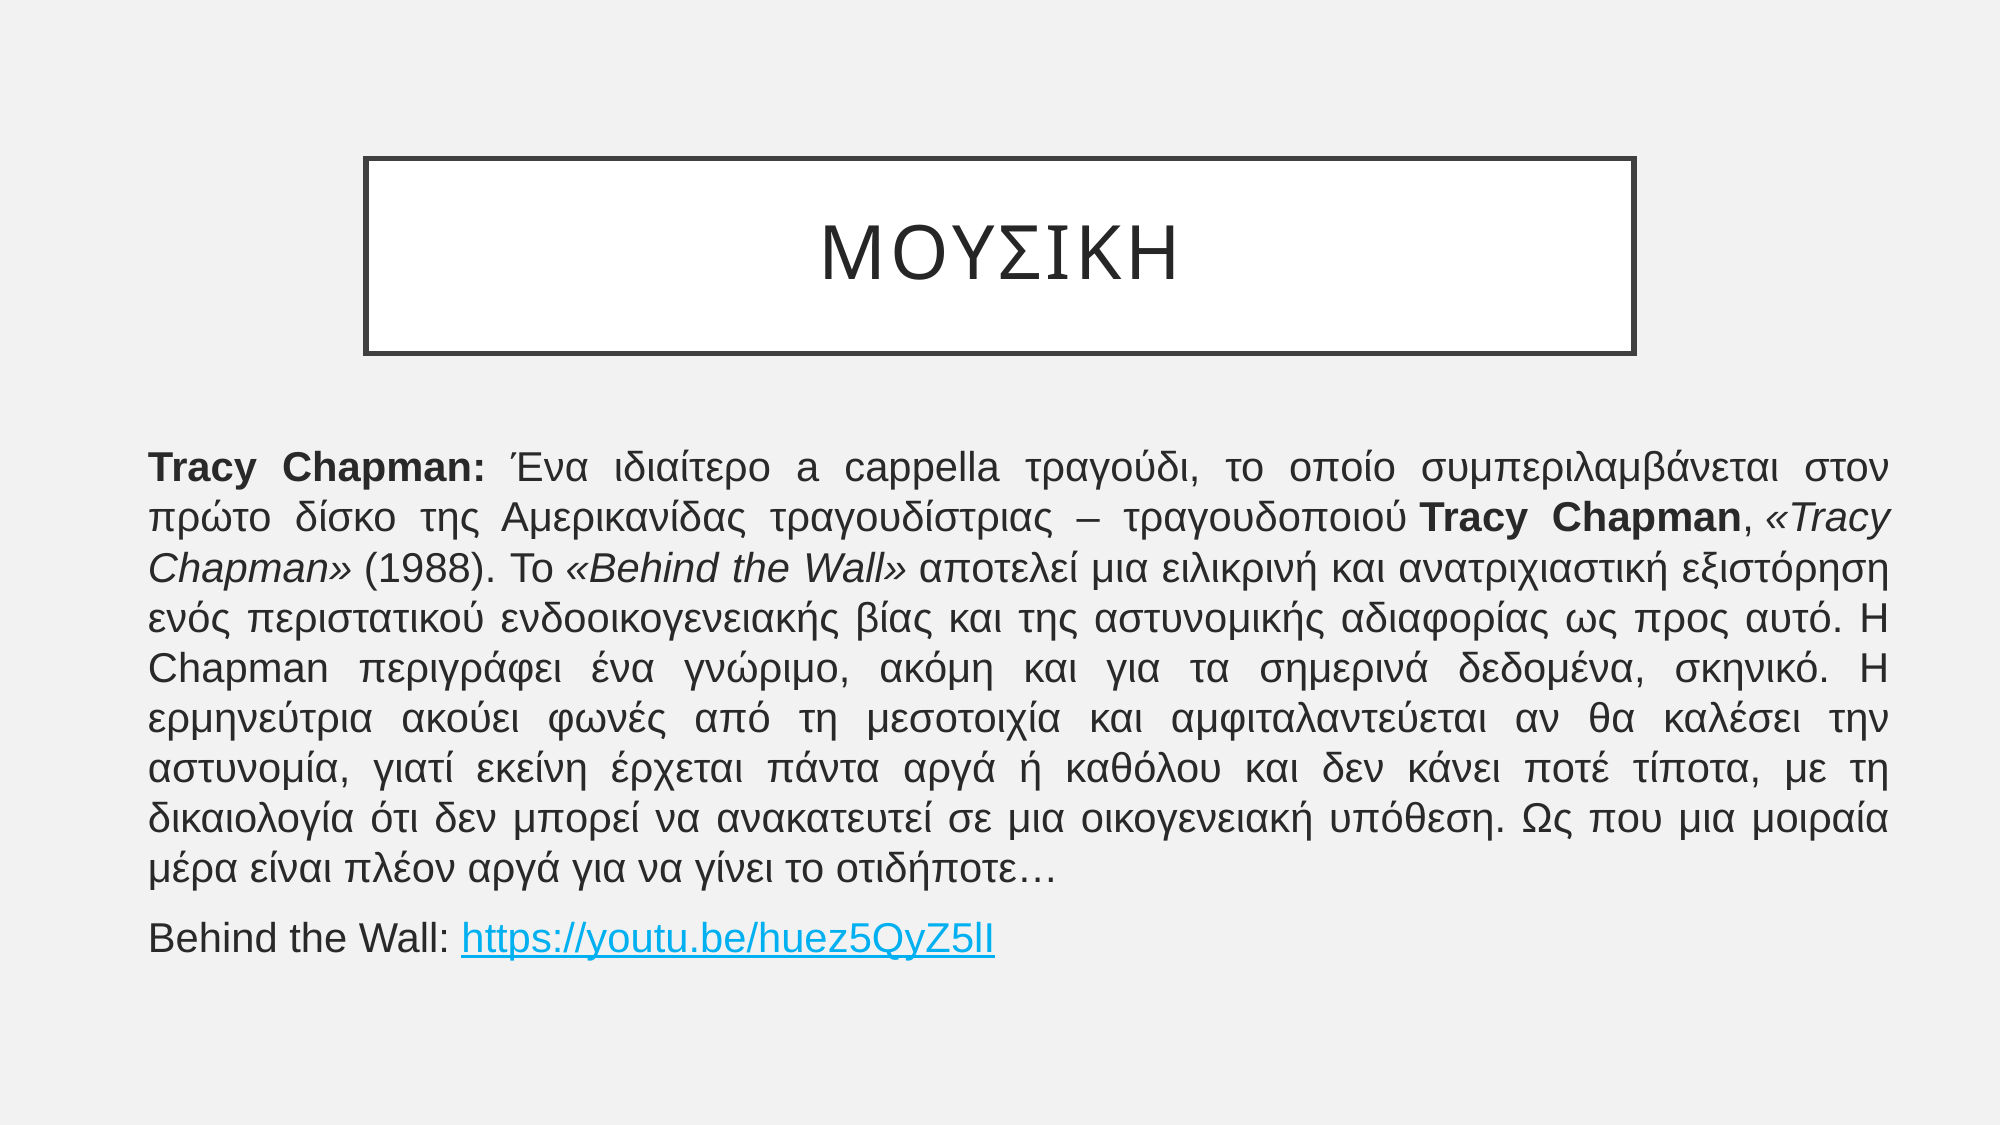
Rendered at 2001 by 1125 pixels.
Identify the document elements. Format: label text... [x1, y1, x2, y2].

list Tracy Chapman: Ένα ιδιαίτερο a cappella τραγούδι, το οποίο συμπεριλαμβάνεται στον πρώτο δίσκο της Αμερικανίδας τραγουδίστριας – τραγουδοποιού Tracy Chapman, «Tracy Chapman» (1988). Το «Behind the Wall» αποτελεί μια ειλικρινή και ανατριχιαστική εξιστόρηση ενός περιστατικού ενδοοικογενειακής βίας και της αστυνομικής αδιαφορίας ως προς αυτό. Η Chapman περιγράφει ένα γνώριμο, ακόμη και για τα σημερινά δεδομένα, σκηνικό. Η ερμηνεύτρια ακούει φωνές από τη μεσοτοιχία και αμφιταλαντεύεται αν θα καλέσει την αστυνομία, γιατί εκείνη έρχεται πάντα αργά ή καθόλου και δεν κάνει ποτέ τίποτα, με τη δικαιολογία ότι δεν μπορεί να ανακατευτεί σε μια οικογενειακή υπόθεση. Ως που μια μοιραία μέρα είναι πλέον αργά για να γίνει το οτιδήποτε… Behind the Wall: https://youtu.be/huez5QyZ5lI [132, 432, 1906, 942]
title μουσικη [366, 158, 1634, 354]
